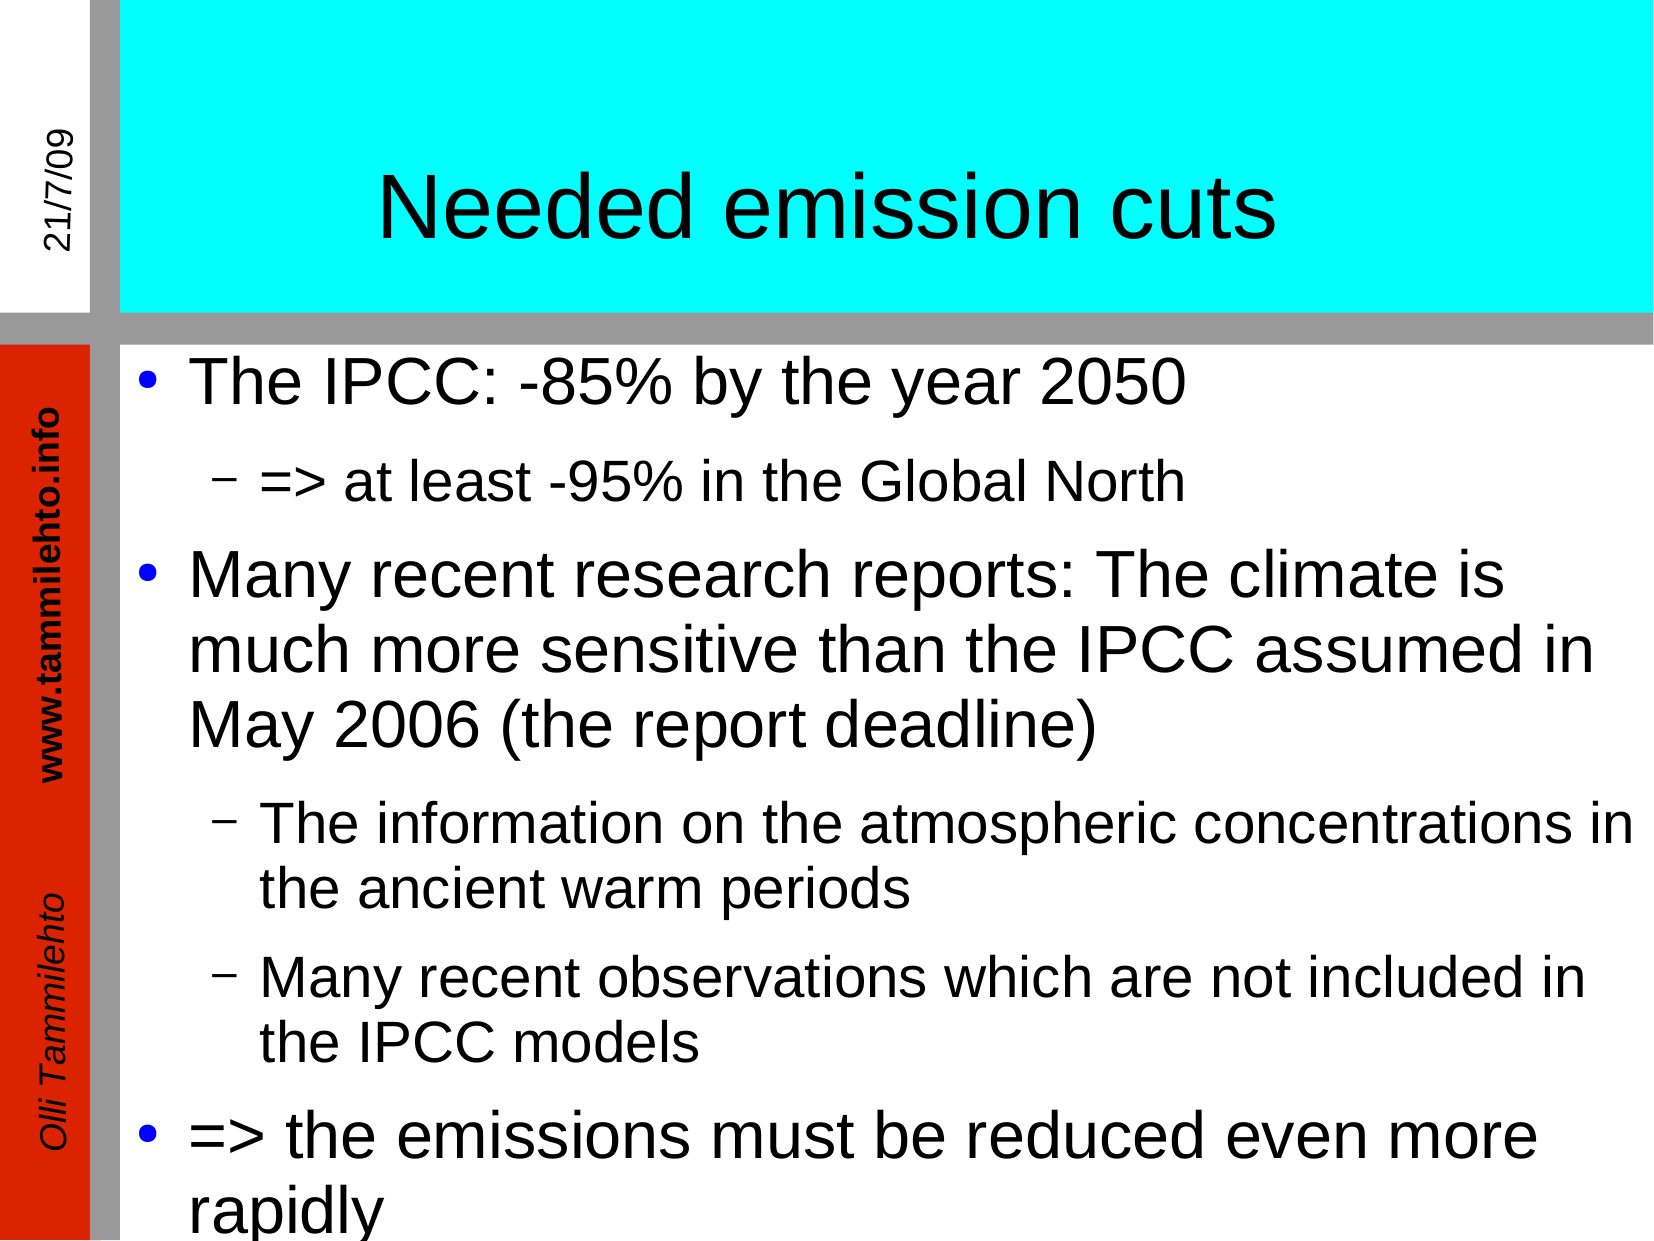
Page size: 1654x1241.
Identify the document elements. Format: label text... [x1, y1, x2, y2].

title Needed emission cuts [121, 102, 1534, 311]
list The IPCC: -85% by the year 2050 => at least -95% in the Global North Many recent research reports: The climate is much more sensitive than the IPCC assumed in May 2006 (the report deadline) The information on the atmospheric concentrations in the ancient warm periods Many recent observations which are not included in the IPCC models => the emissions must be reduced even more rapidly [118, 344, 1654, 1241]
